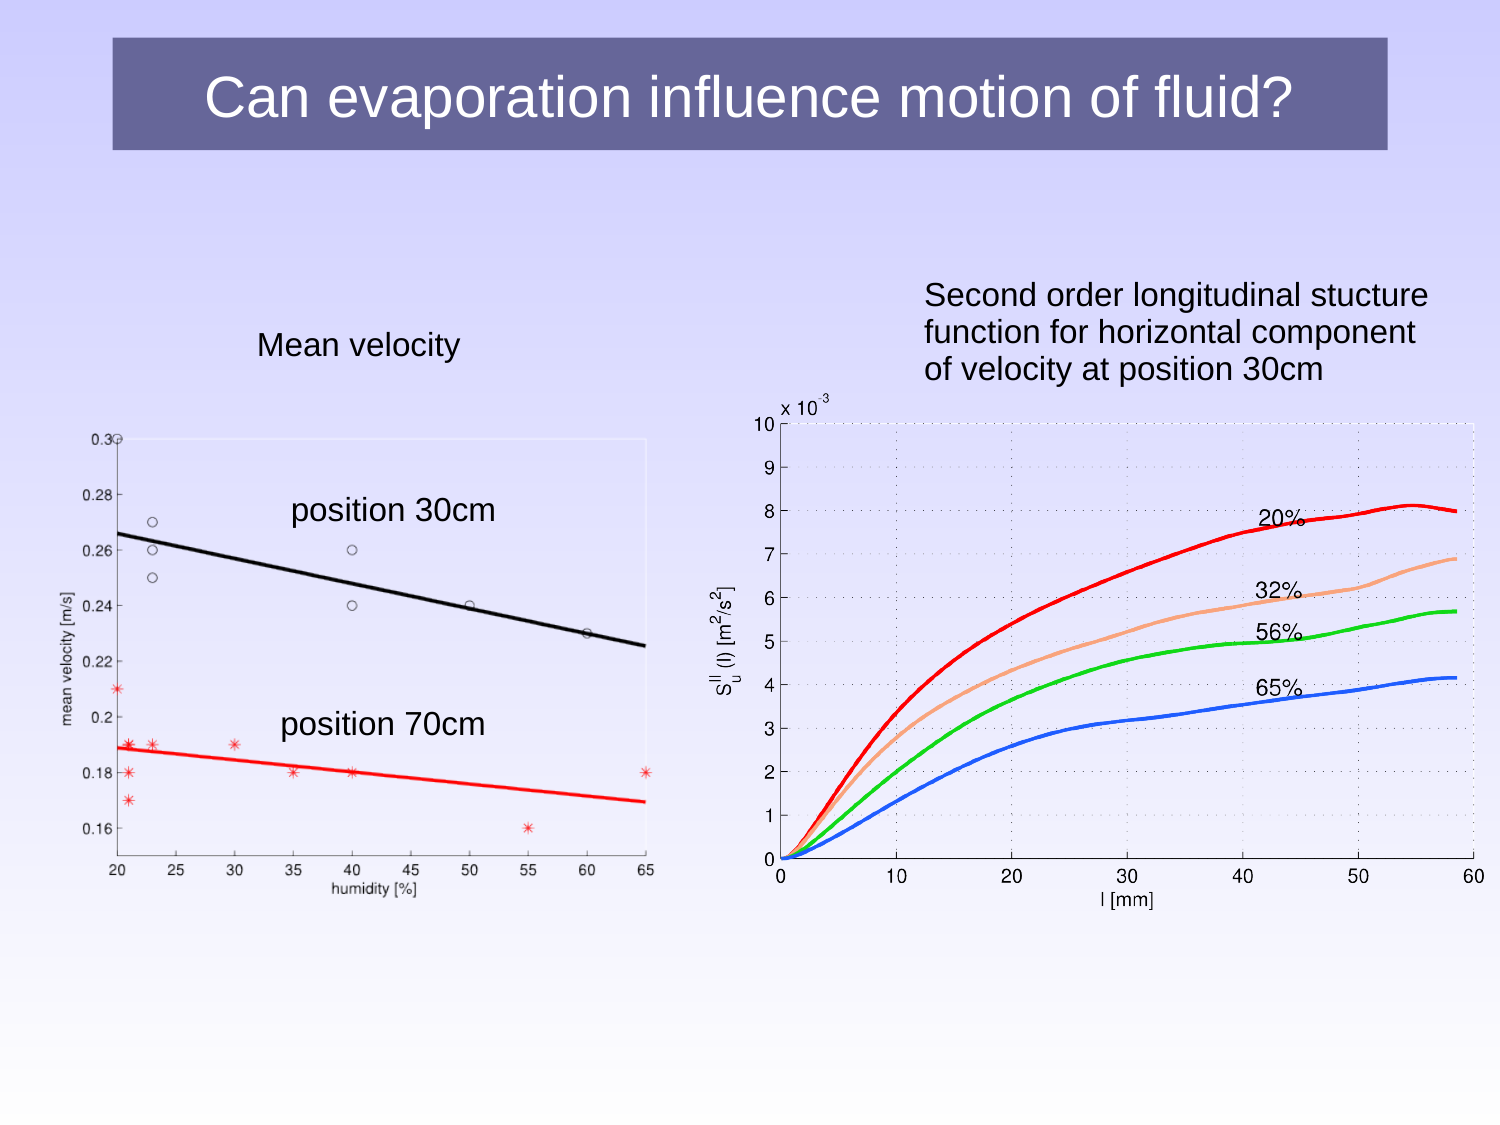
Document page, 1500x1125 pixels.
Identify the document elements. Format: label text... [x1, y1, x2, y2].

text_box position 30cm [276, 484, 591, 555]
text_box Mean velocity [242, 319, 557, 390]
picture [708, 390, 1488, 910]
text_box Second order longitudinal stucture function for horizontal component of velocity at position 30cm [909, 269, 1447, 396]
picture [59, 430, 657, 898]
text_box Can evaporation influence motion of fluid? [112, 37, 1388, 151]
text_box position 70cm [265, 698, 591, 751]
